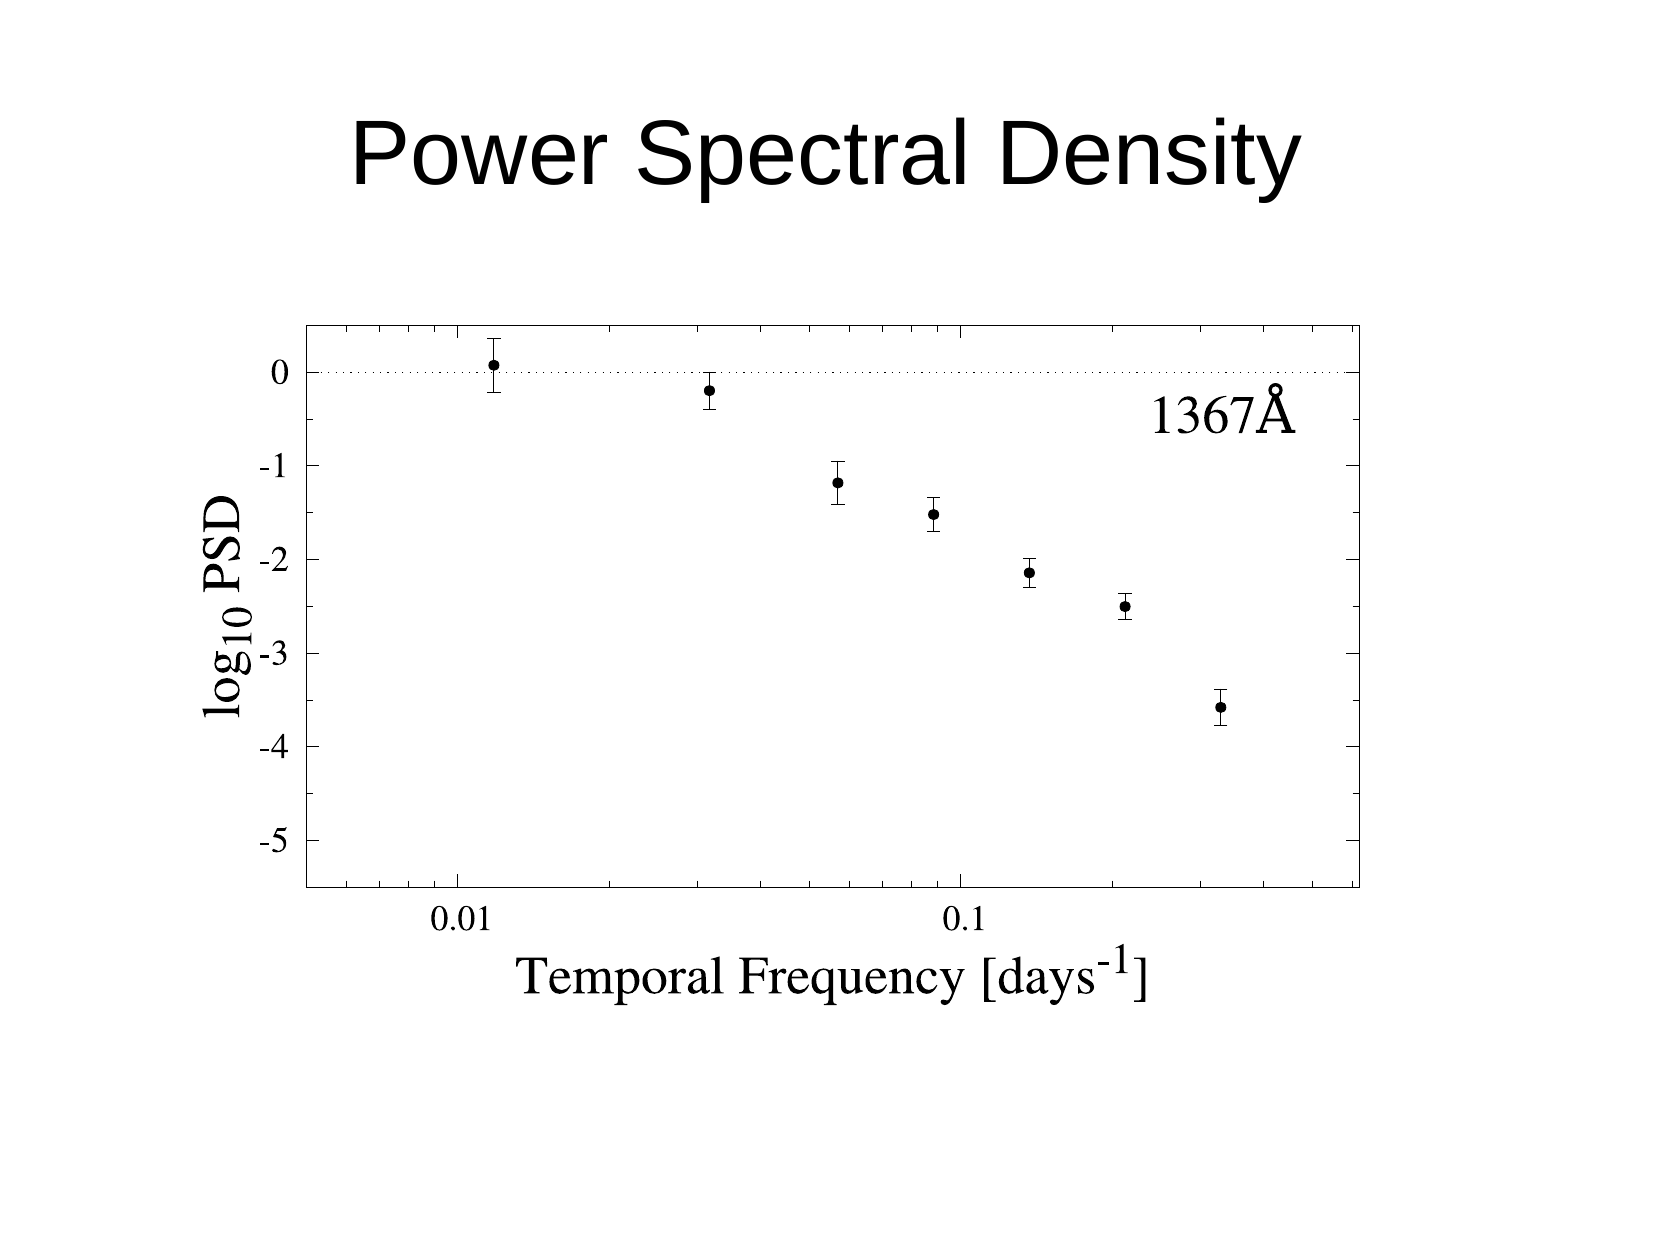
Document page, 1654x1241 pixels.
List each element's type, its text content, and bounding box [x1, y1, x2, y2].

title Power Spectral Density [82, 49, 1571, 257]
picture [195, 288, 1411, 1241]
